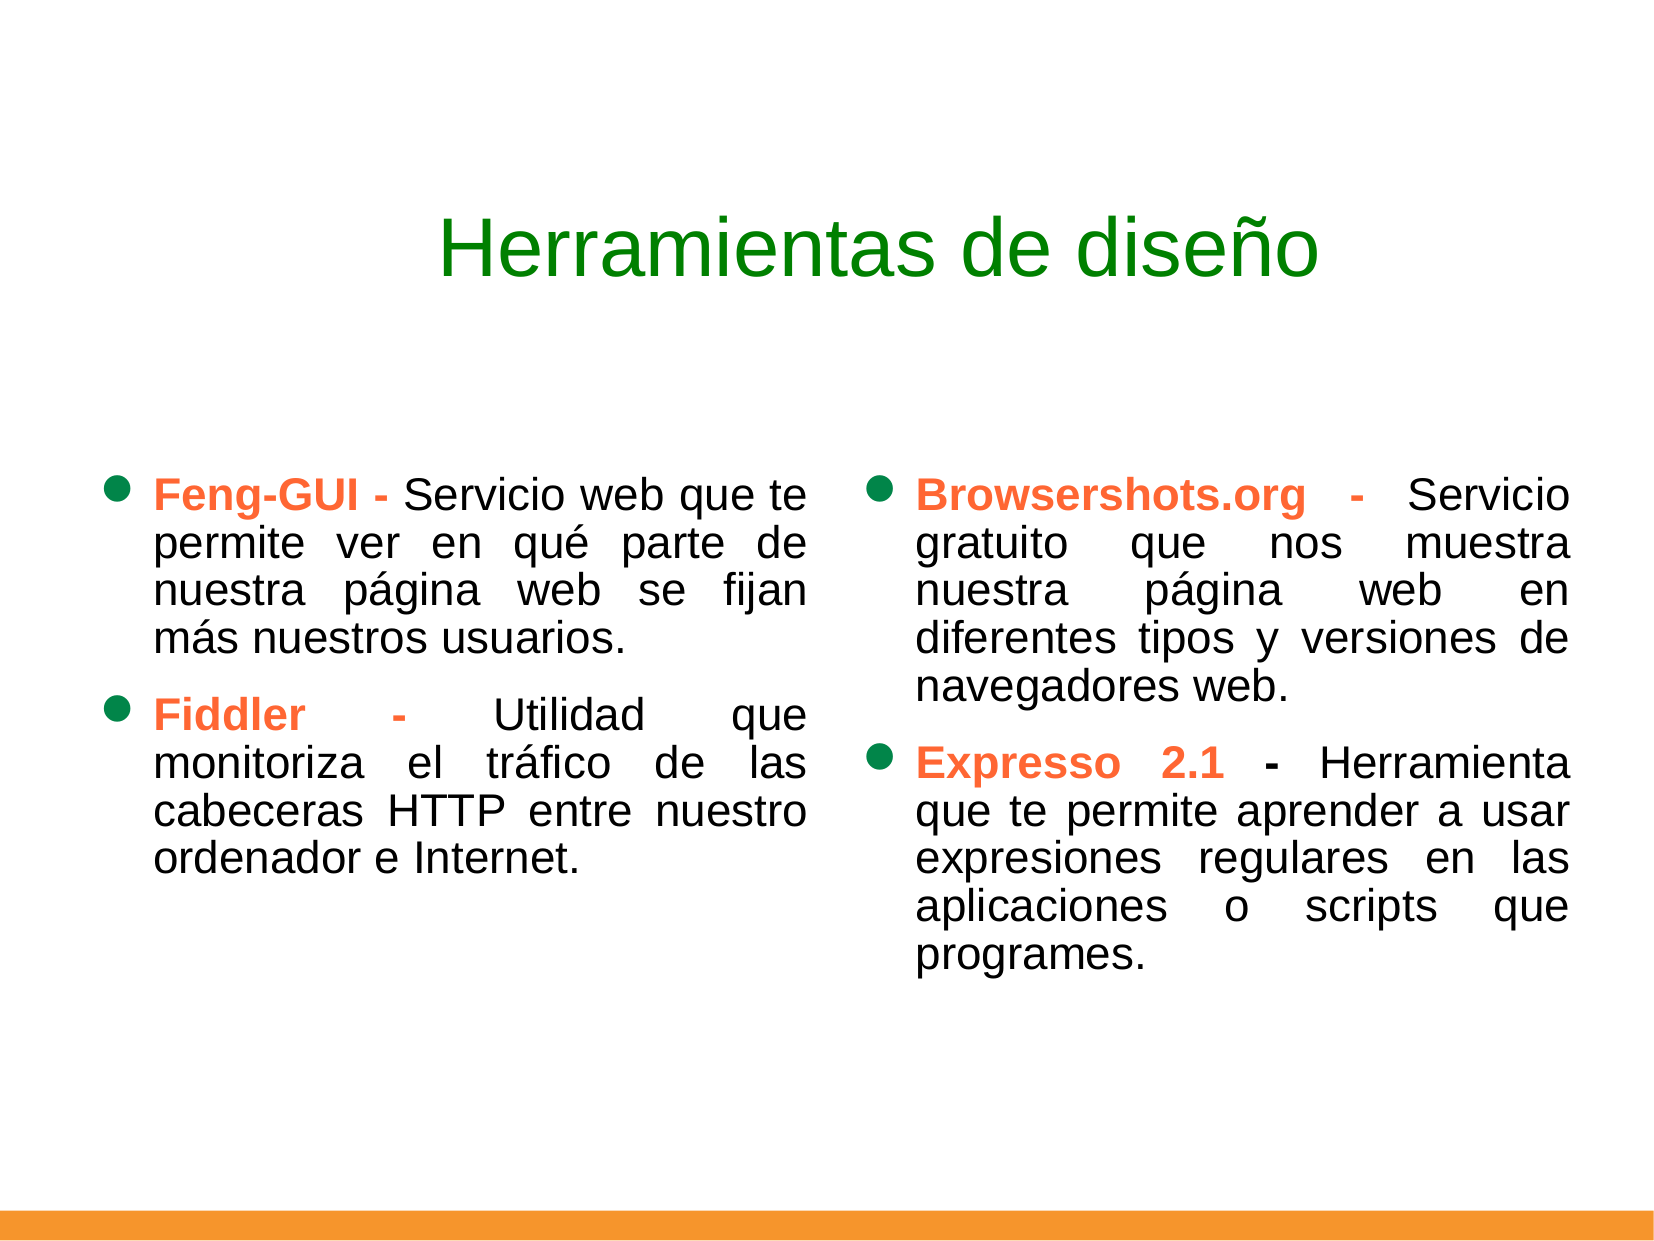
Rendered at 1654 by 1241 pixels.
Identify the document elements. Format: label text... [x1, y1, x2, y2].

title Herramientas de diseño [64, 177, 1553, 325]
list Feng-GUI - Servicio web que te permite ver en qué parte de nuestra página web se fijan más nuestros usuarios. Fiddler - Utilidad que monitoriza el tráfico de las cabeceras HTTP entre nuestro ordenador e Internet. [82, 472, 809, 1109]
list Browsershots.org - Servicio gratuito que nos muestra nuestra página web en diferentes tipos y versiones de navegadores web. Expresso 2.1 - Herramienta que te permite aprender a usar expresiones regulares en las aplicaciones o scripts que programes. [844, 472, 1571, 1093]
